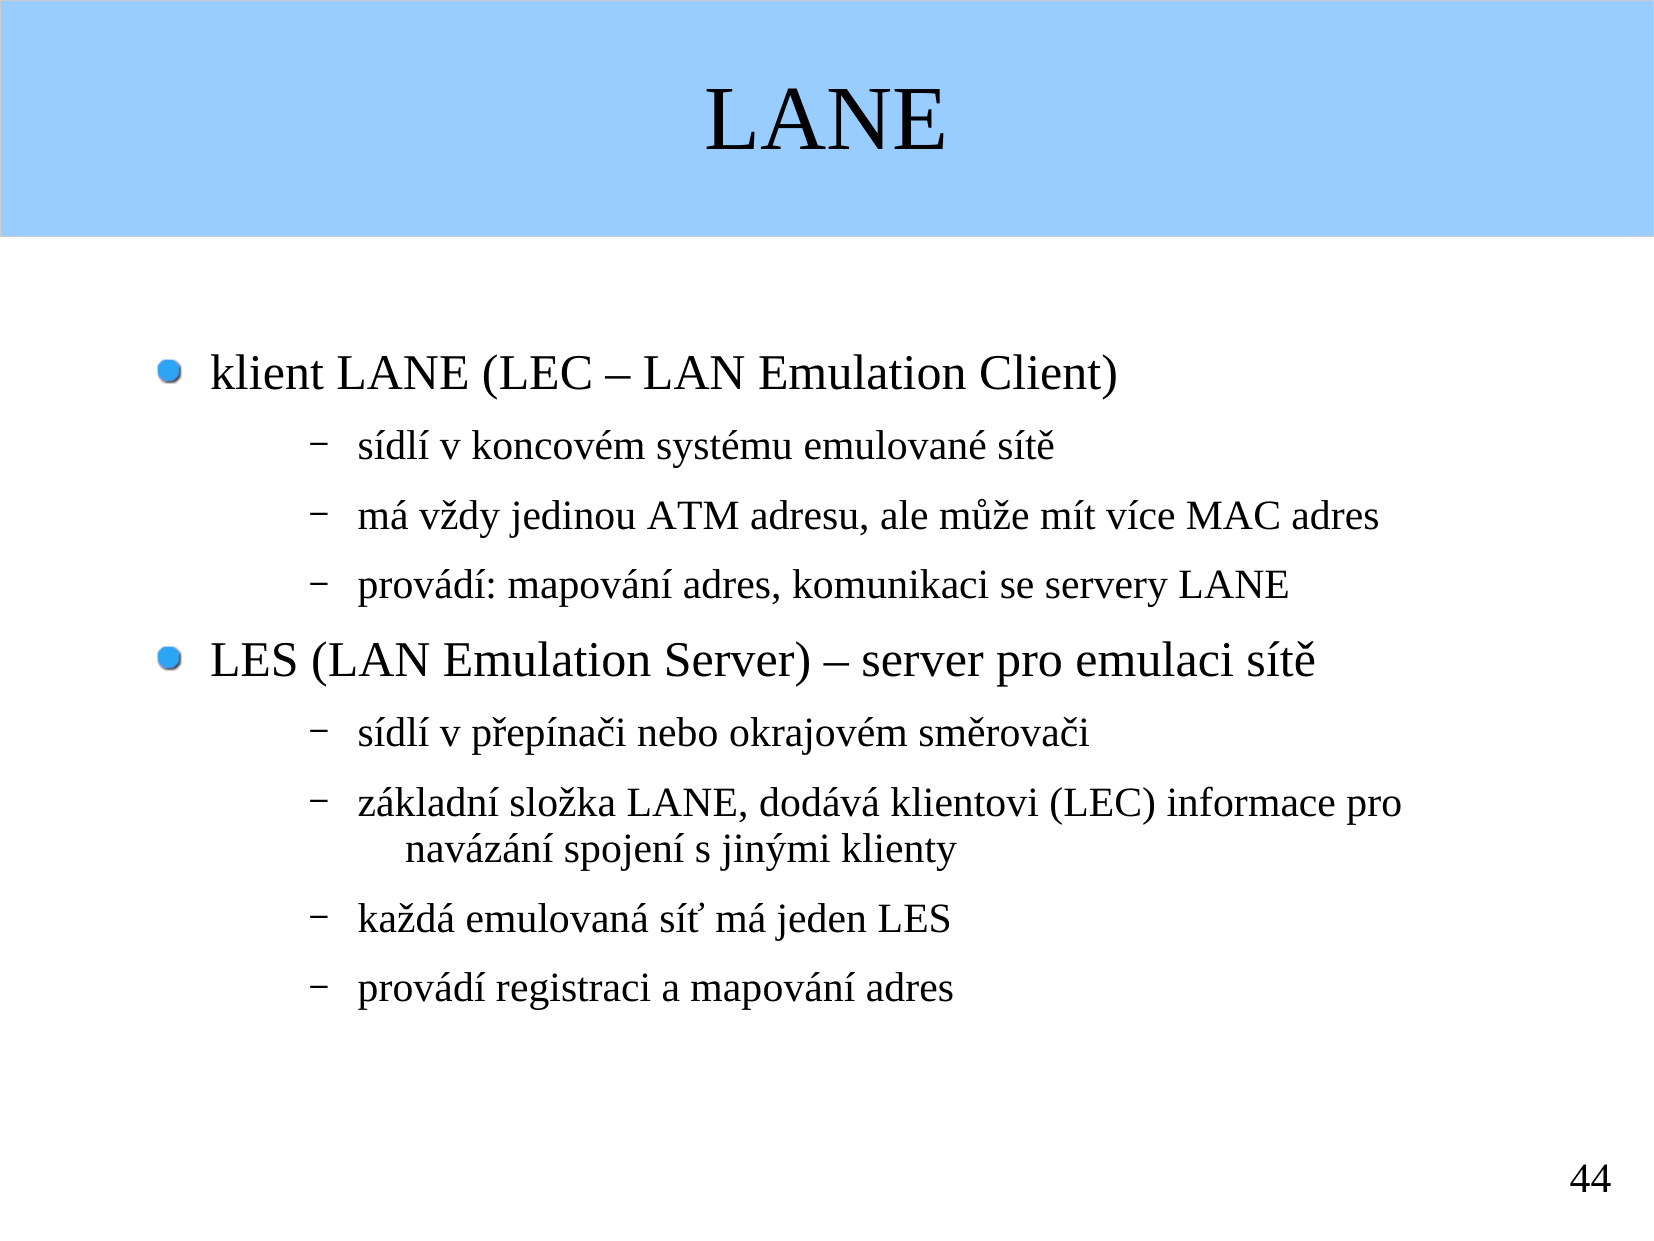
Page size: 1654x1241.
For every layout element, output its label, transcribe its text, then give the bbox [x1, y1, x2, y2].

title LANE [0, 0, 1654, 237]
list klient LANE (LEC – LAN Emulation Client) sídlí v koncovém systému emulované sítě má vždy jedinou ATM adresu, ale může mít více MAC adres provádí: mapování adres, komunikaci se servery LANE LES (LAN Emulation Server) – server pro emulaci sítě sídlí v přepínači nebo okrajovém směrovači základní složka LANE, dodává klientovi (LEC) informace pro navázání spojení s jinými klienty každá emulovaná síť má jeden LES provádí registraci a mapování adres [121, 344, 1534, 1152]
